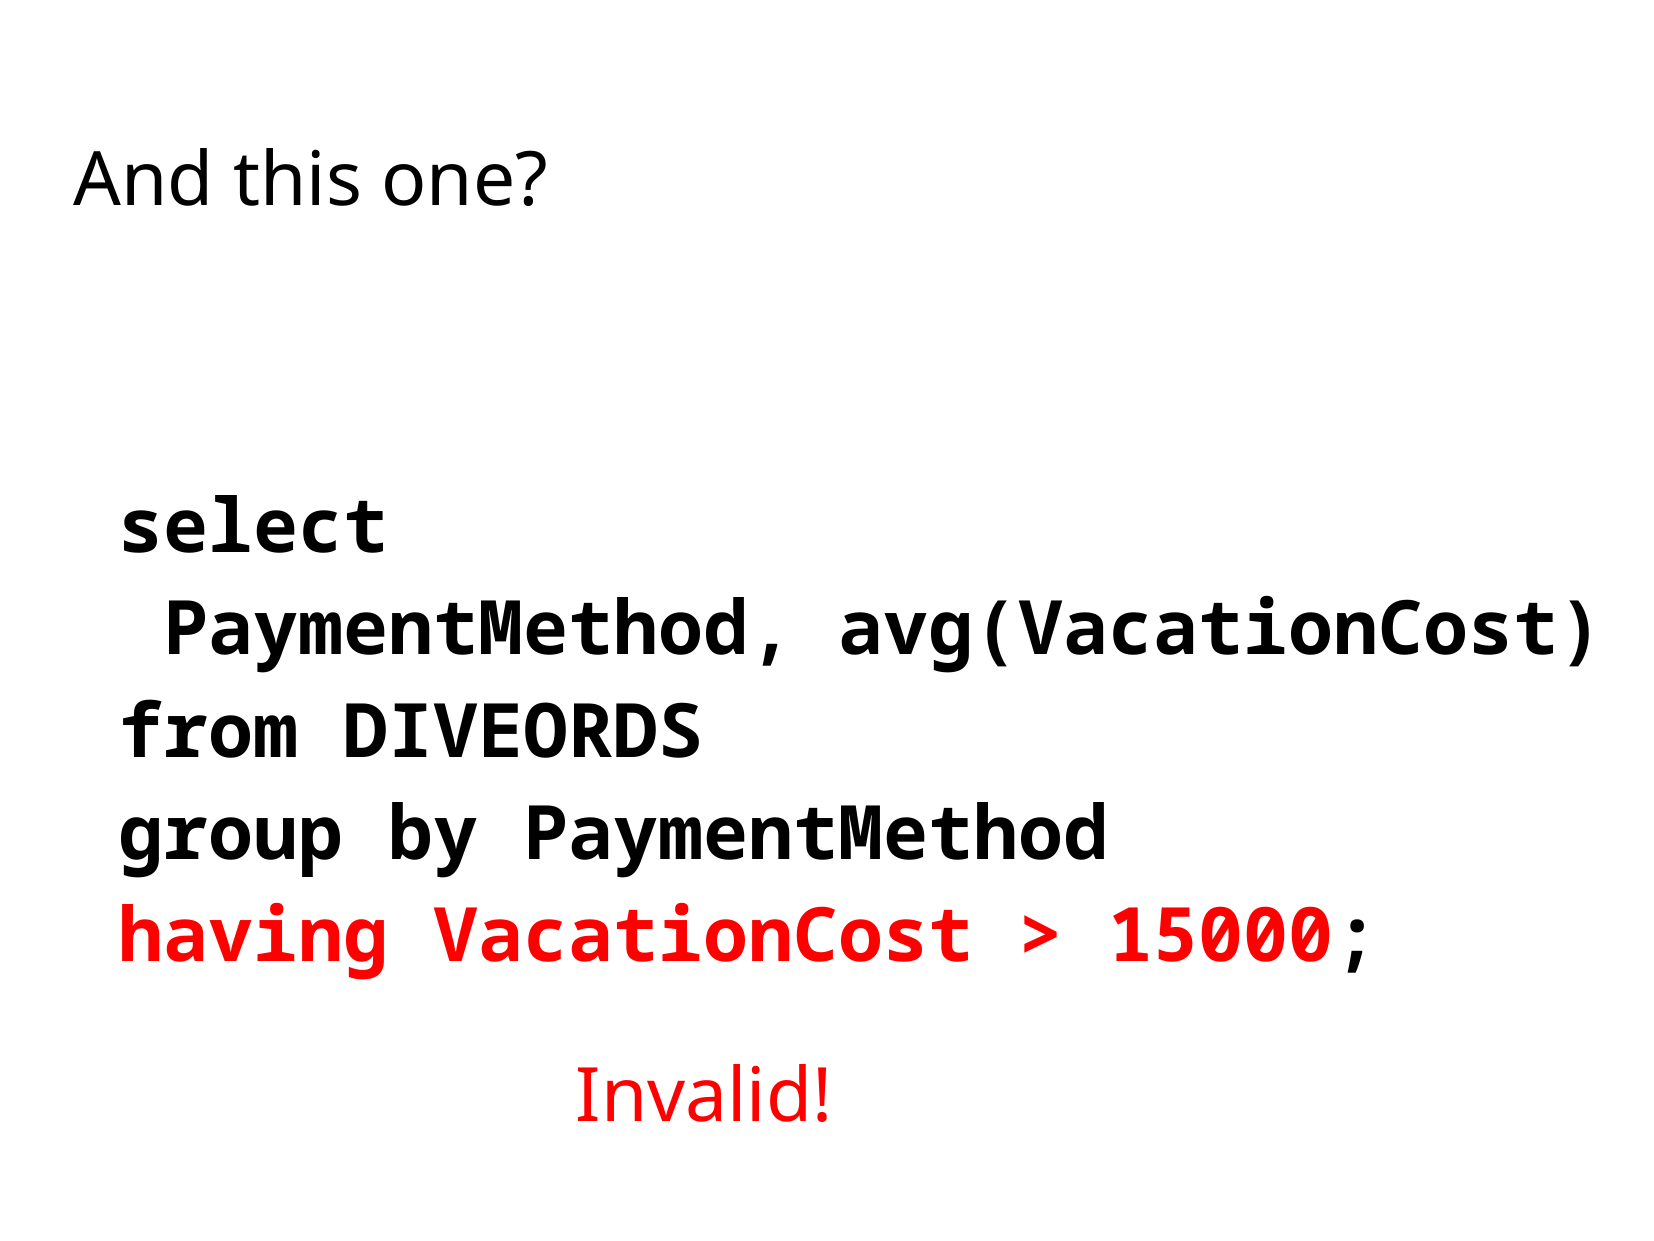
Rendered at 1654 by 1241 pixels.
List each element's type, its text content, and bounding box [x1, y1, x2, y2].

subtitle select PaymentMethod, avg(VacationCost) from DIVEORDS group by PaymentMethod having VacationCost > 15000; [118, 472, 1654, 1123]
text_box Invalid! [561, 1033, 1447, 1140]
text_box And this one? [59, 118, 1565, 225]
